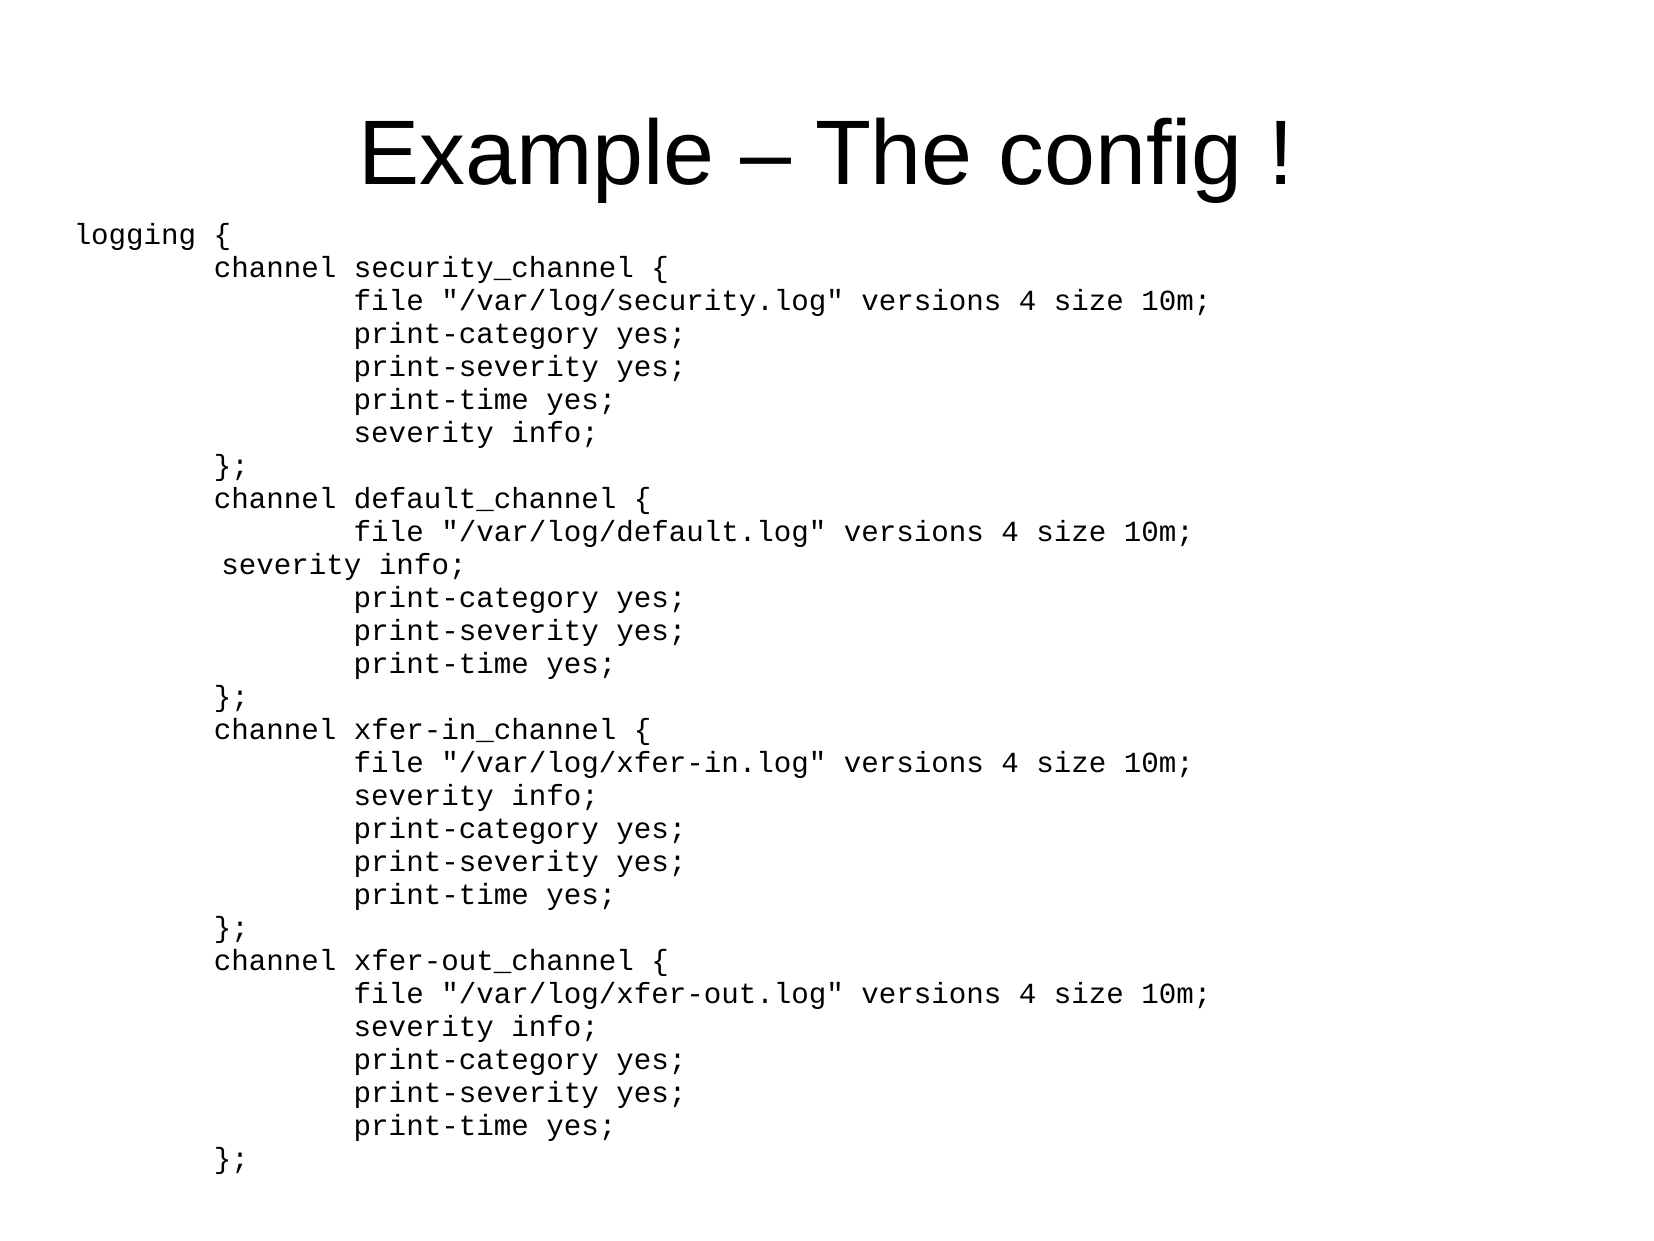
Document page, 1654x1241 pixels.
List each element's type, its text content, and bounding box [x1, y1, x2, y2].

title Example – The config ! [82, 49, 1571, 212]
text_box logging { channel security_channel { file "/var/log/security.log" versions 4 size 10m; print-category yes; print-severity yes; print-time yes; severity info; }; channel default_channel { file "/var/log/default.log" versions 4 size 10m; severity info; print-category yes; print-severity yes; print-time yes; }; channel xfer-in_channel { file "/var/log/xfer-in.log" versions 4 size 10m; severity info; print-category yes; print-severity yes; print-time yes; }; channel xfer-out_channel { file "/var/log/xfer-out.log" versions 4 size 10m; severity info; print-category yes; print-severity yes; print-time yes; }; [59, 212, 1595, 1218]
